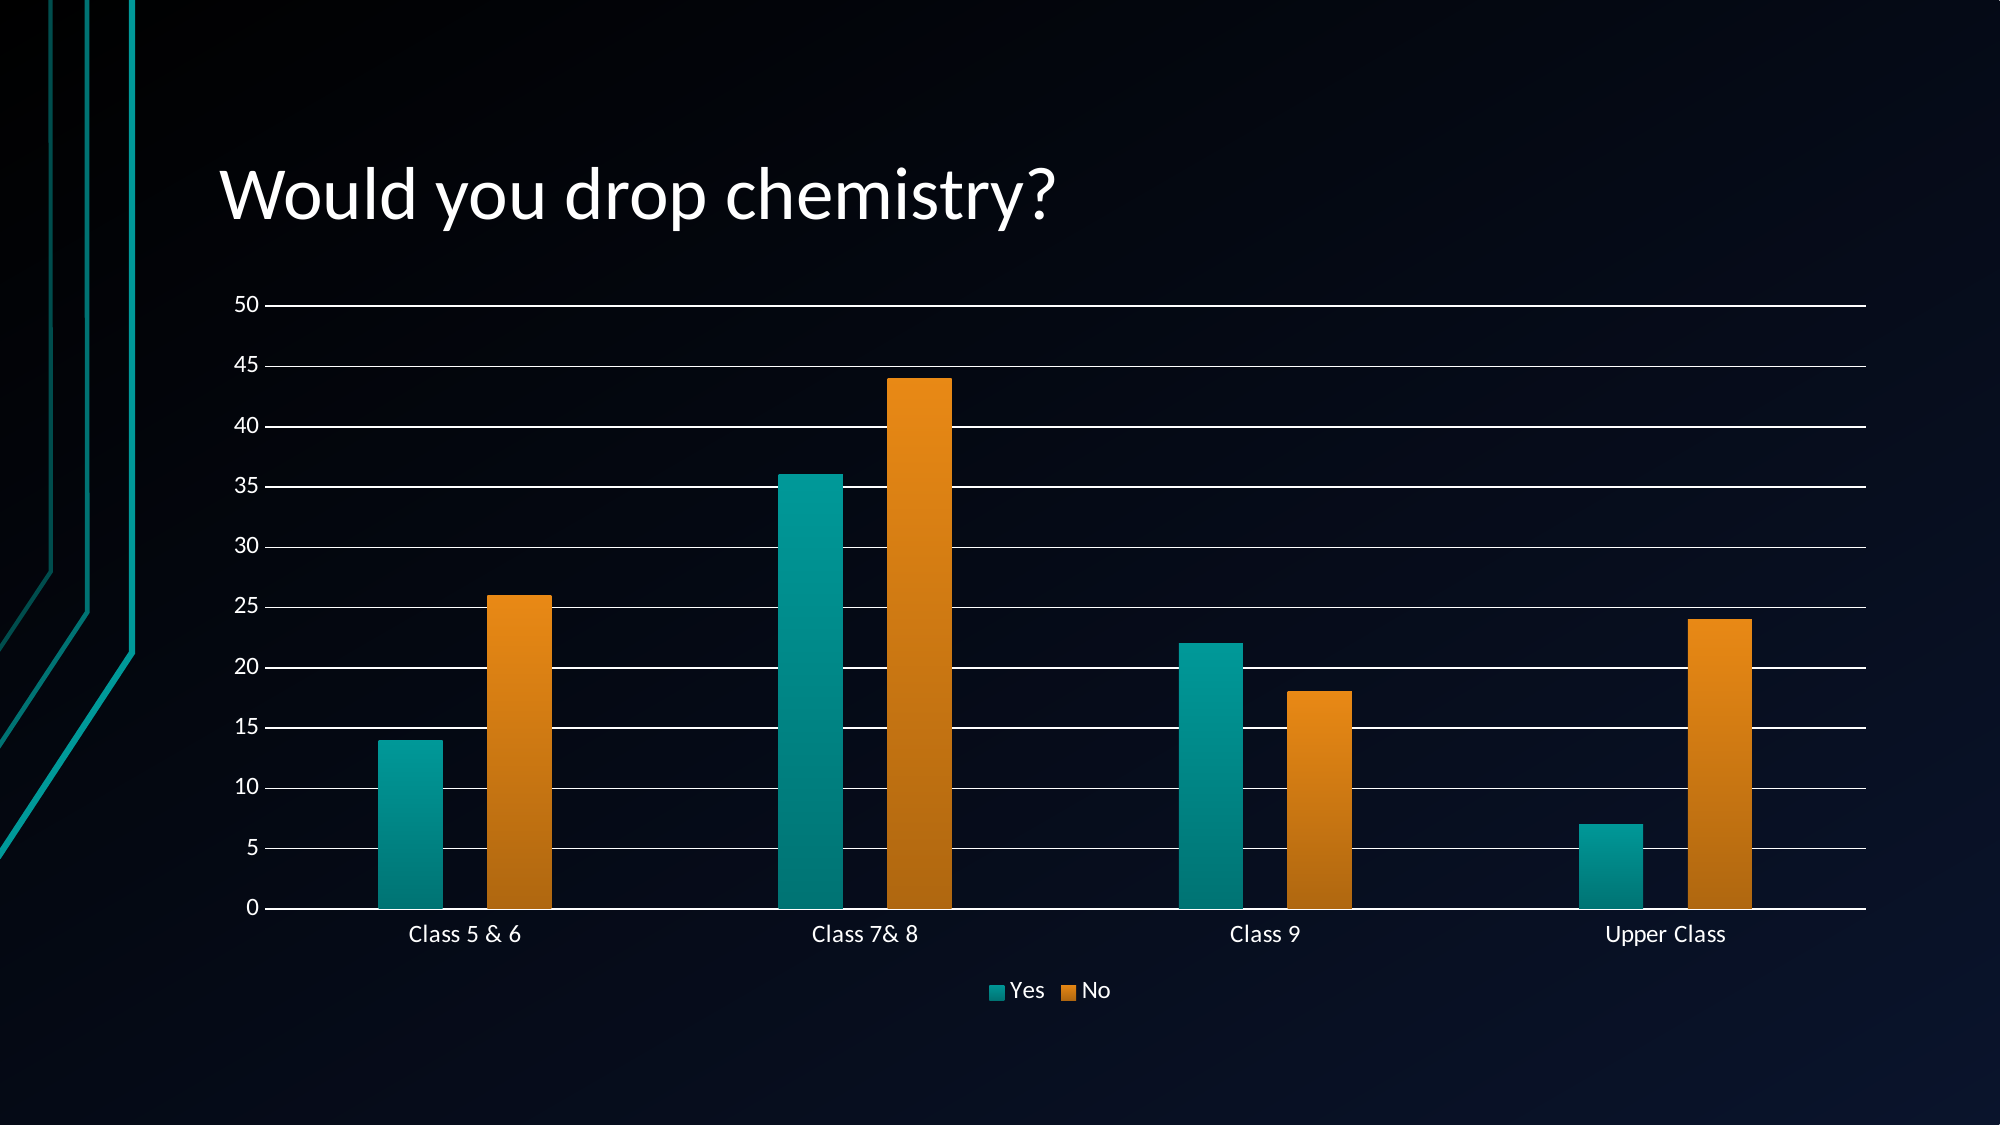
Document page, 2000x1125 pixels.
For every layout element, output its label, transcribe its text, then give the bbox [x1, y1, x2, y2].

title Would you drop chemistry? [199, 45, 1900, 246]
chart [200, 279, 1900, 1012]
